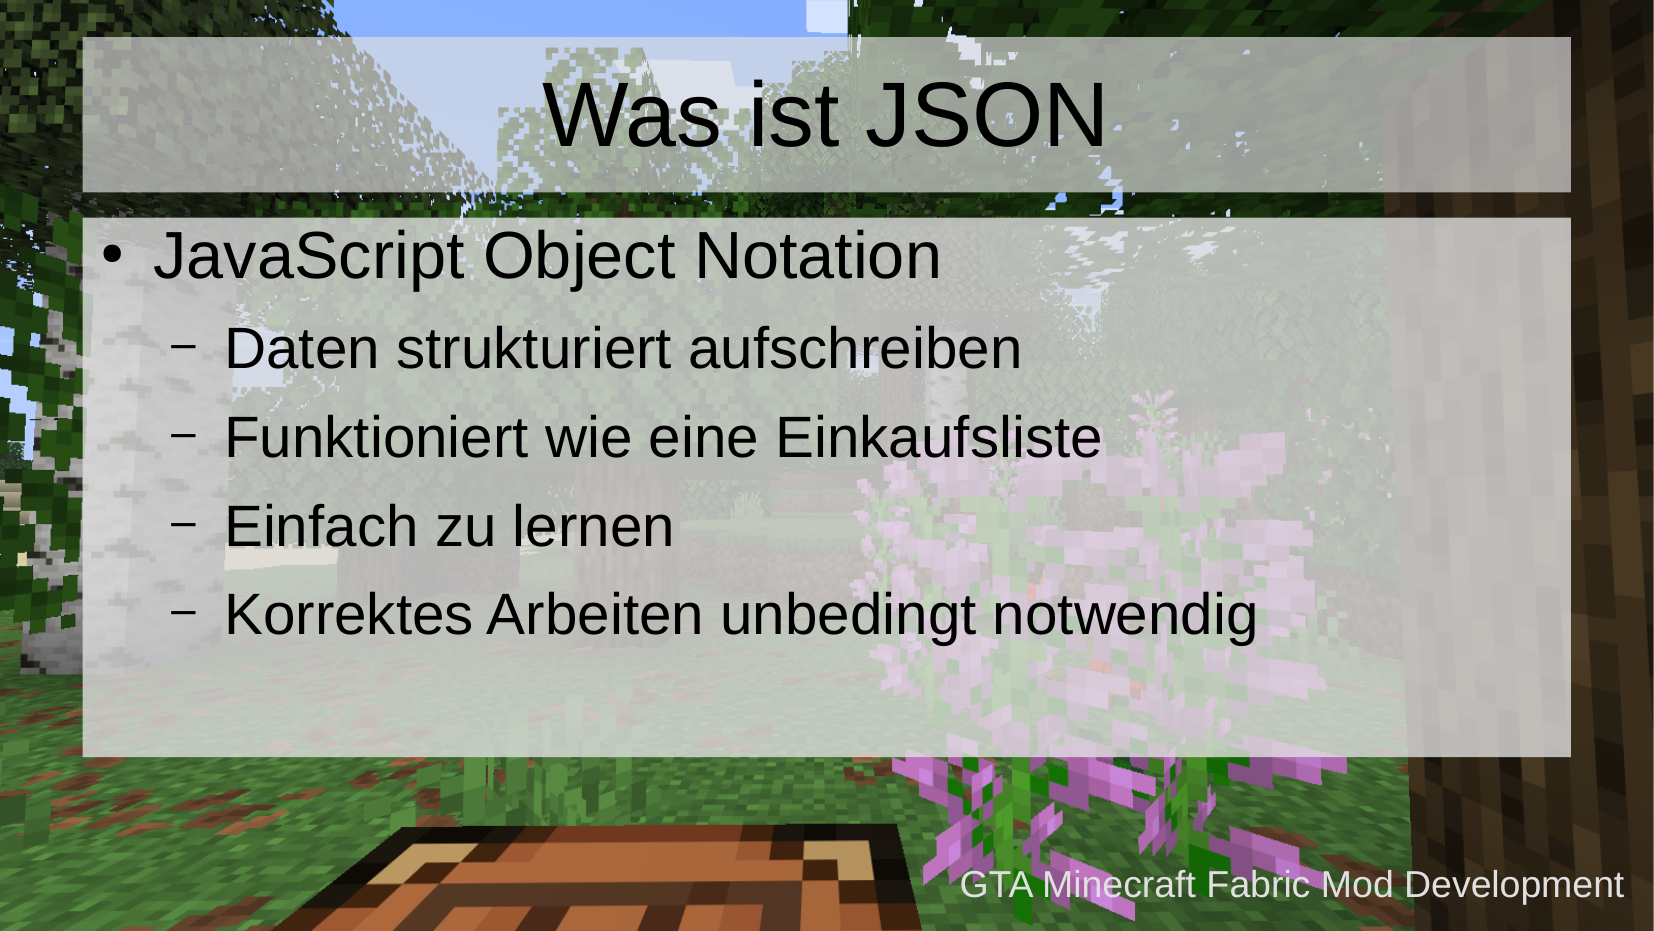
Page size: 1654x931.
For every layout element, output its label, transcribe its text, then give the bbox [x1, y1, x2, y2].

picture [0, 0, 1654, 931]
list JavaScript Object Notation Daten strukturiert aufschreiben Funktioniert wie eine Einkaufsliste Einfach zu lernen Korrektes Arbeiten unbedingt notwendig [82, 217, 1571, 758]
title Was ist JSON [82, 37, 1571, 193]
